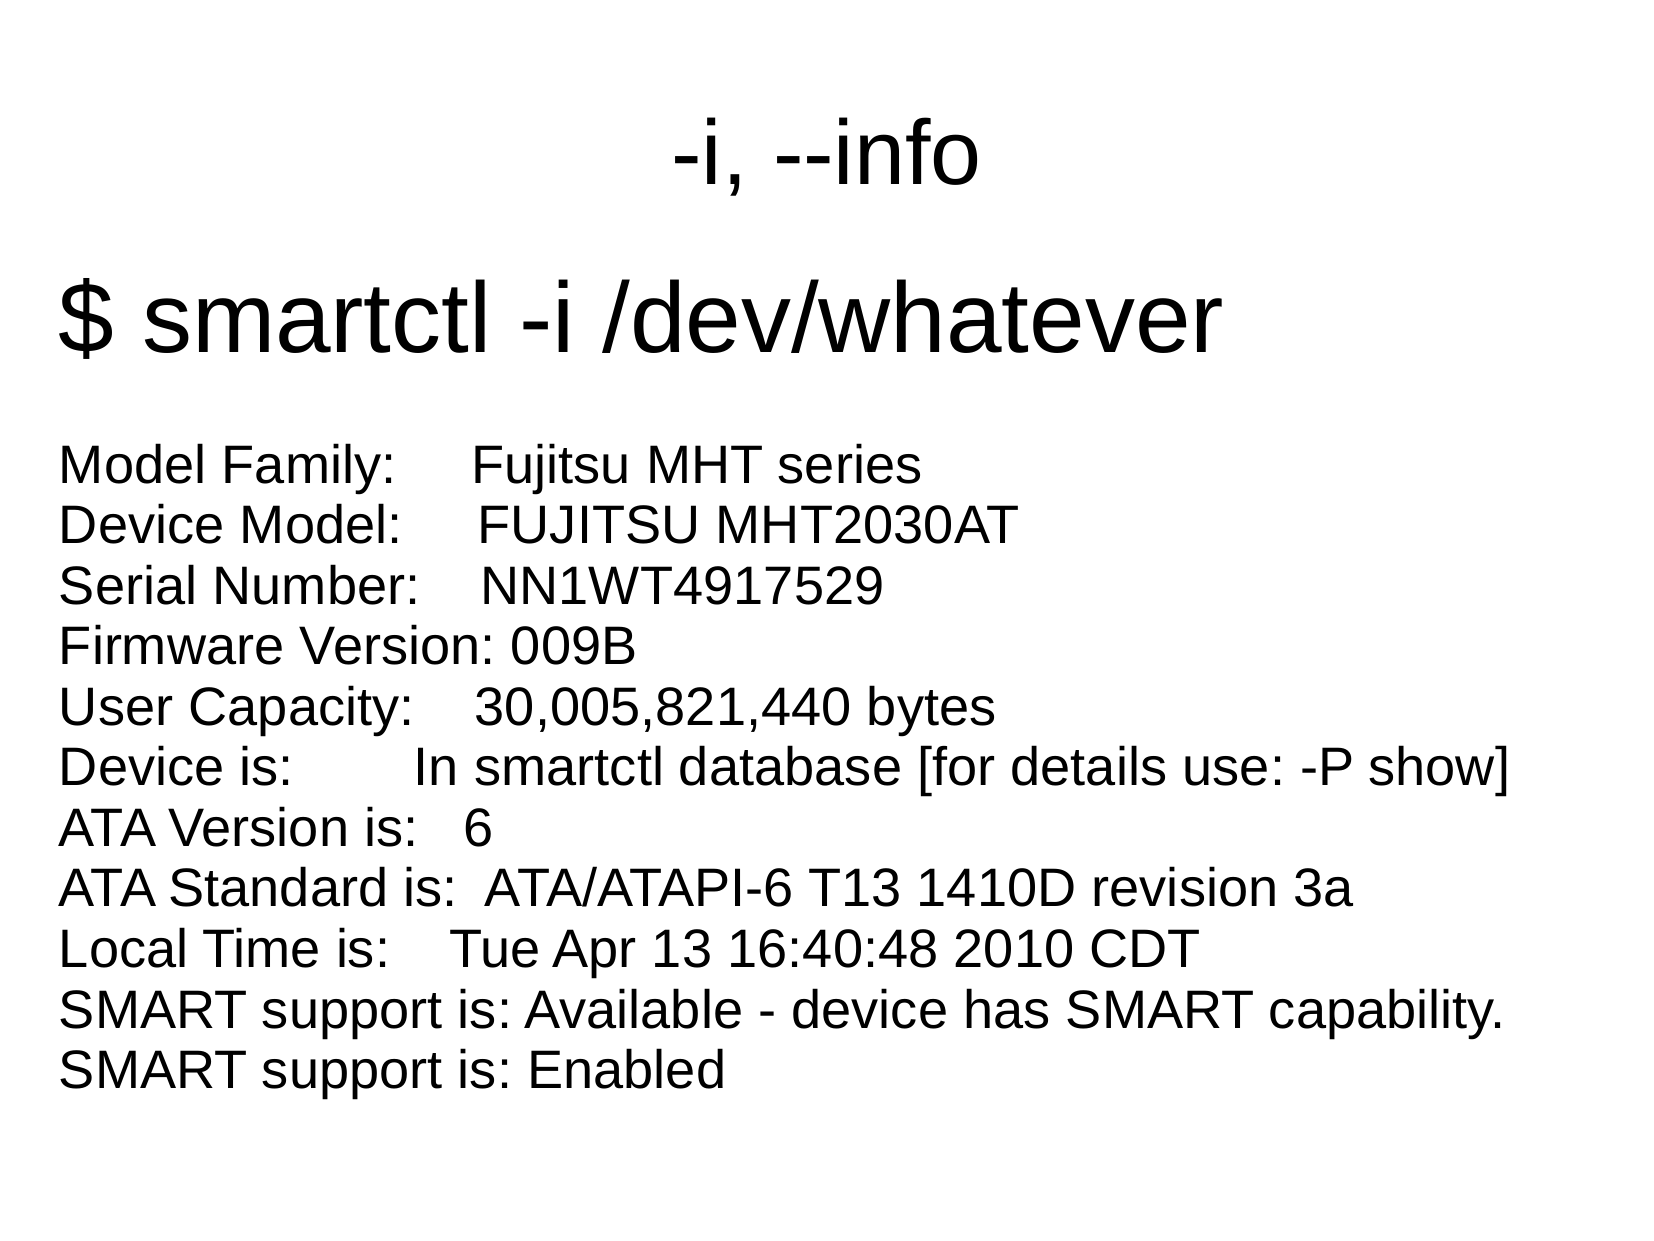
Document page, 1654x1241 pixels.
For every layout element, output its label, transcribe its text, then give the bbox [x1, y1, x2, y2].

title -i, --info [82, 49, 1571, 257]
subtitle $ smartctl -i /dev/whatever Model Family: Fujitsu MHT series Device Model: FUJITSU MHT2030AT Serial Number: NN1WT4917529 Firmware Version: 009B User Capacity: 30,005,821,440 bytes Device is: In smartctl database [for details use: -P show] ATA Version is: 6 ATA Standard is: ATA/ATAPI-6 T13 1410D revision 3a Local Time is: Tue Apr 13 16:40:48 2010 CDT SMART support is: Available - device has SMART capability. SMART support is: Enabled [59, 261, 1566, 1212]
